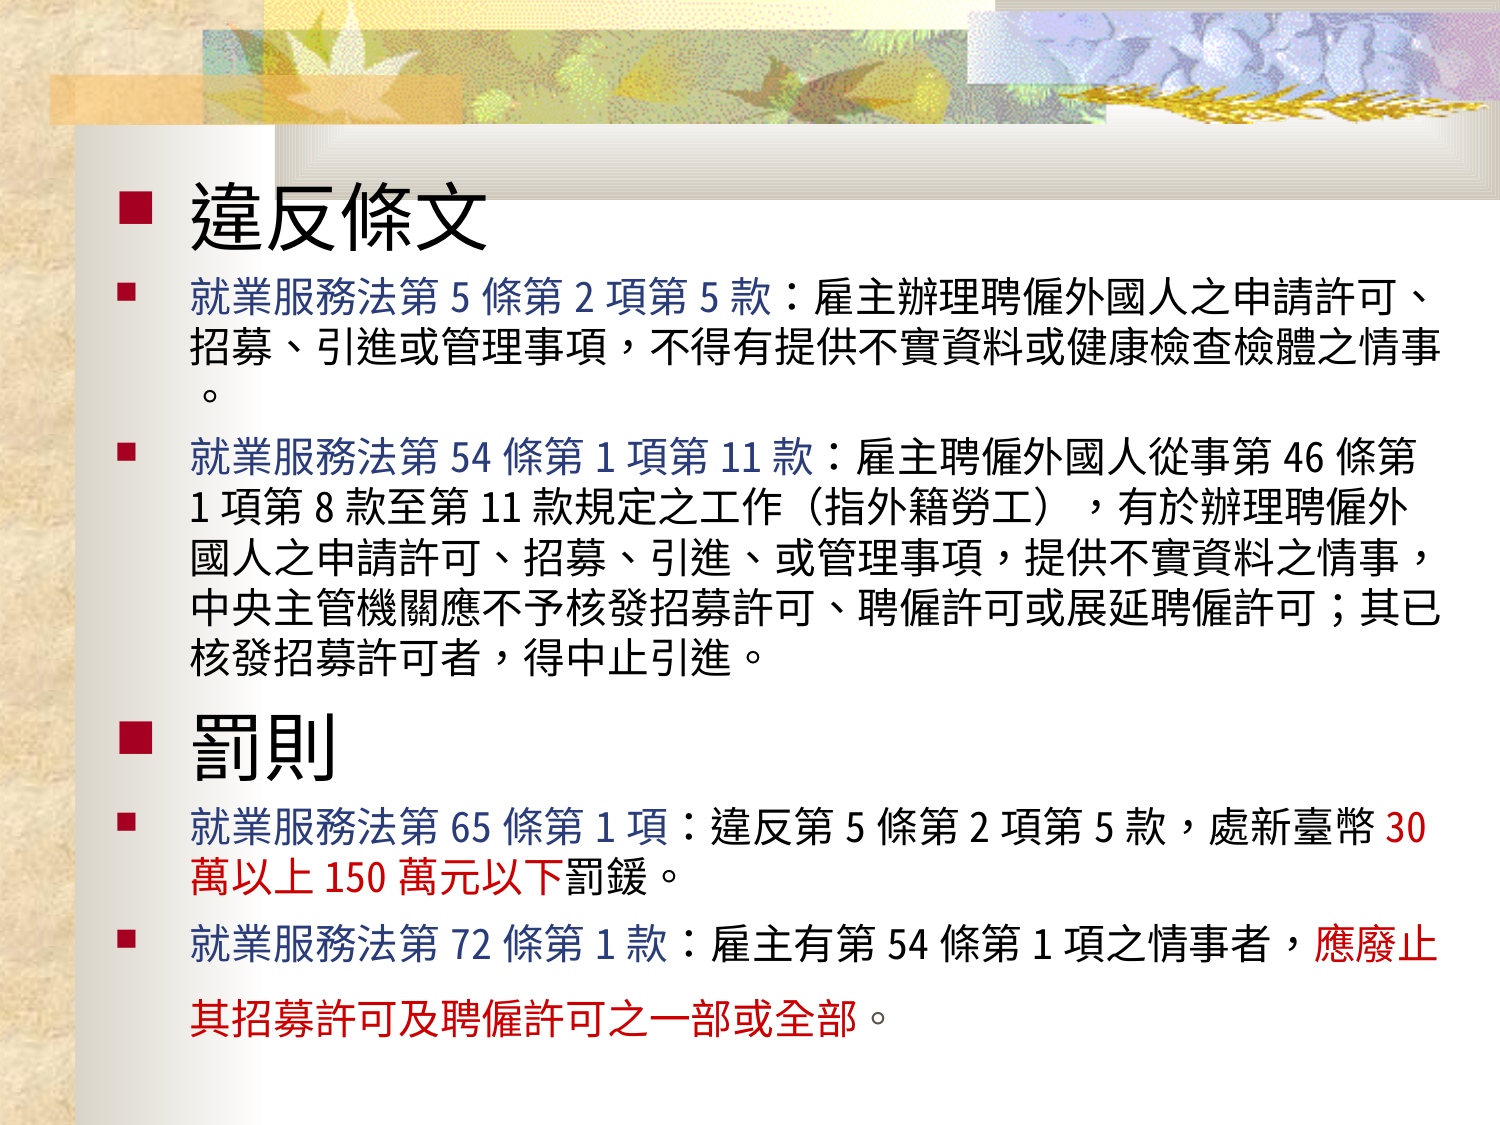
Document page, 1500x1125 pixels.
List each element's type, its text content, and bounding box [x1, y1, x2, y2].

list 違反條文 就業服務法第5條第2項第5款：雇主辦理聘僱外國人之申請許可、招募、引進或管理事項，不得有提供不實資料或健康檢查檢體之情事。 就業服務法第54條第1項第11款：雇主聘僱外國人從事第46條第1項第8款至第11款規定之工作（指外籍勞工），有於辦理聘僱外國人之申請許可、招募、引進、或管理事項，提供不實資料之情事，中央主管機關應不予核發招募許可、聘僱許可或展延聘僱許可；其已核發招募許可者，得中止引進。 罰則 就業服務法第65條第1項：違反第5條第2項第5款，處新臺幣30萬以上150萬元以下罰鍰。 就業服務法第72條第1款：雇主有第54條第1項之情事者，應廢止其招募許可及聘僱許可之一部或全部。 [99, 162, 1463, 1075]
picture [0, 0, 1500, 1125]
